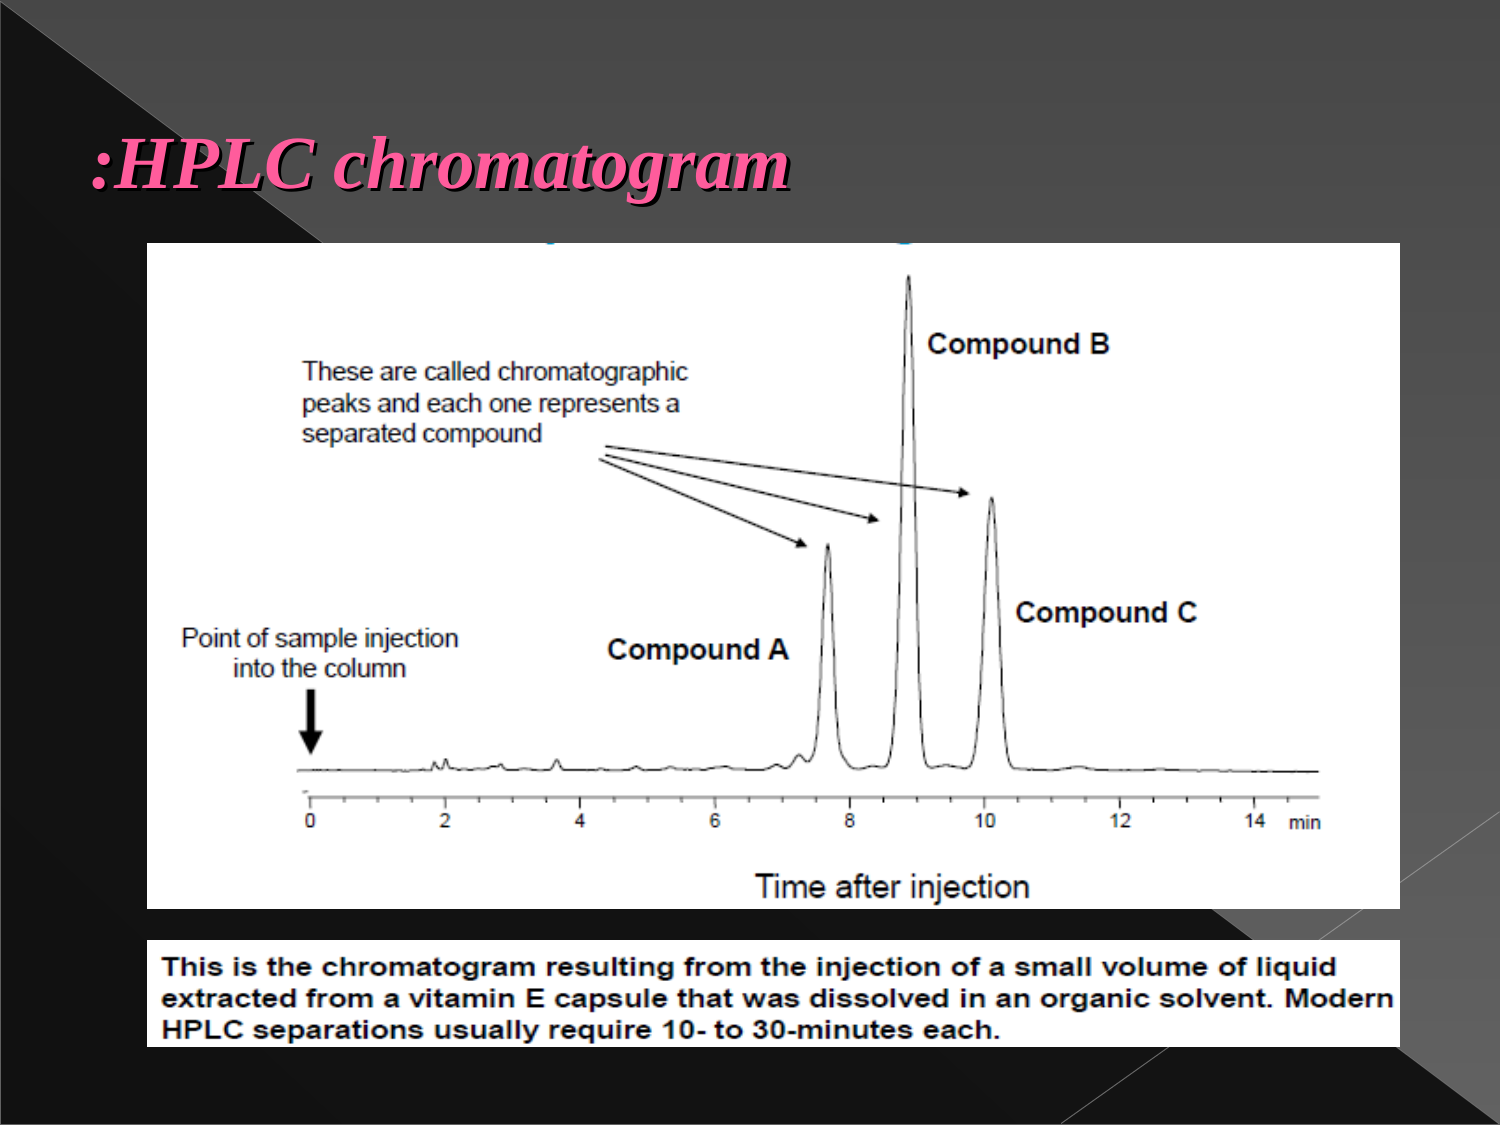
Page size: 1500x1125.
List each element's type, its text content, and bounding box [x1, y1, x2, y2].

title HPLC chromatogram: [75, 43, 1426, 274]
picture [147, 940, 1400, 1047]
picture [147, 243, 1400, 909]
